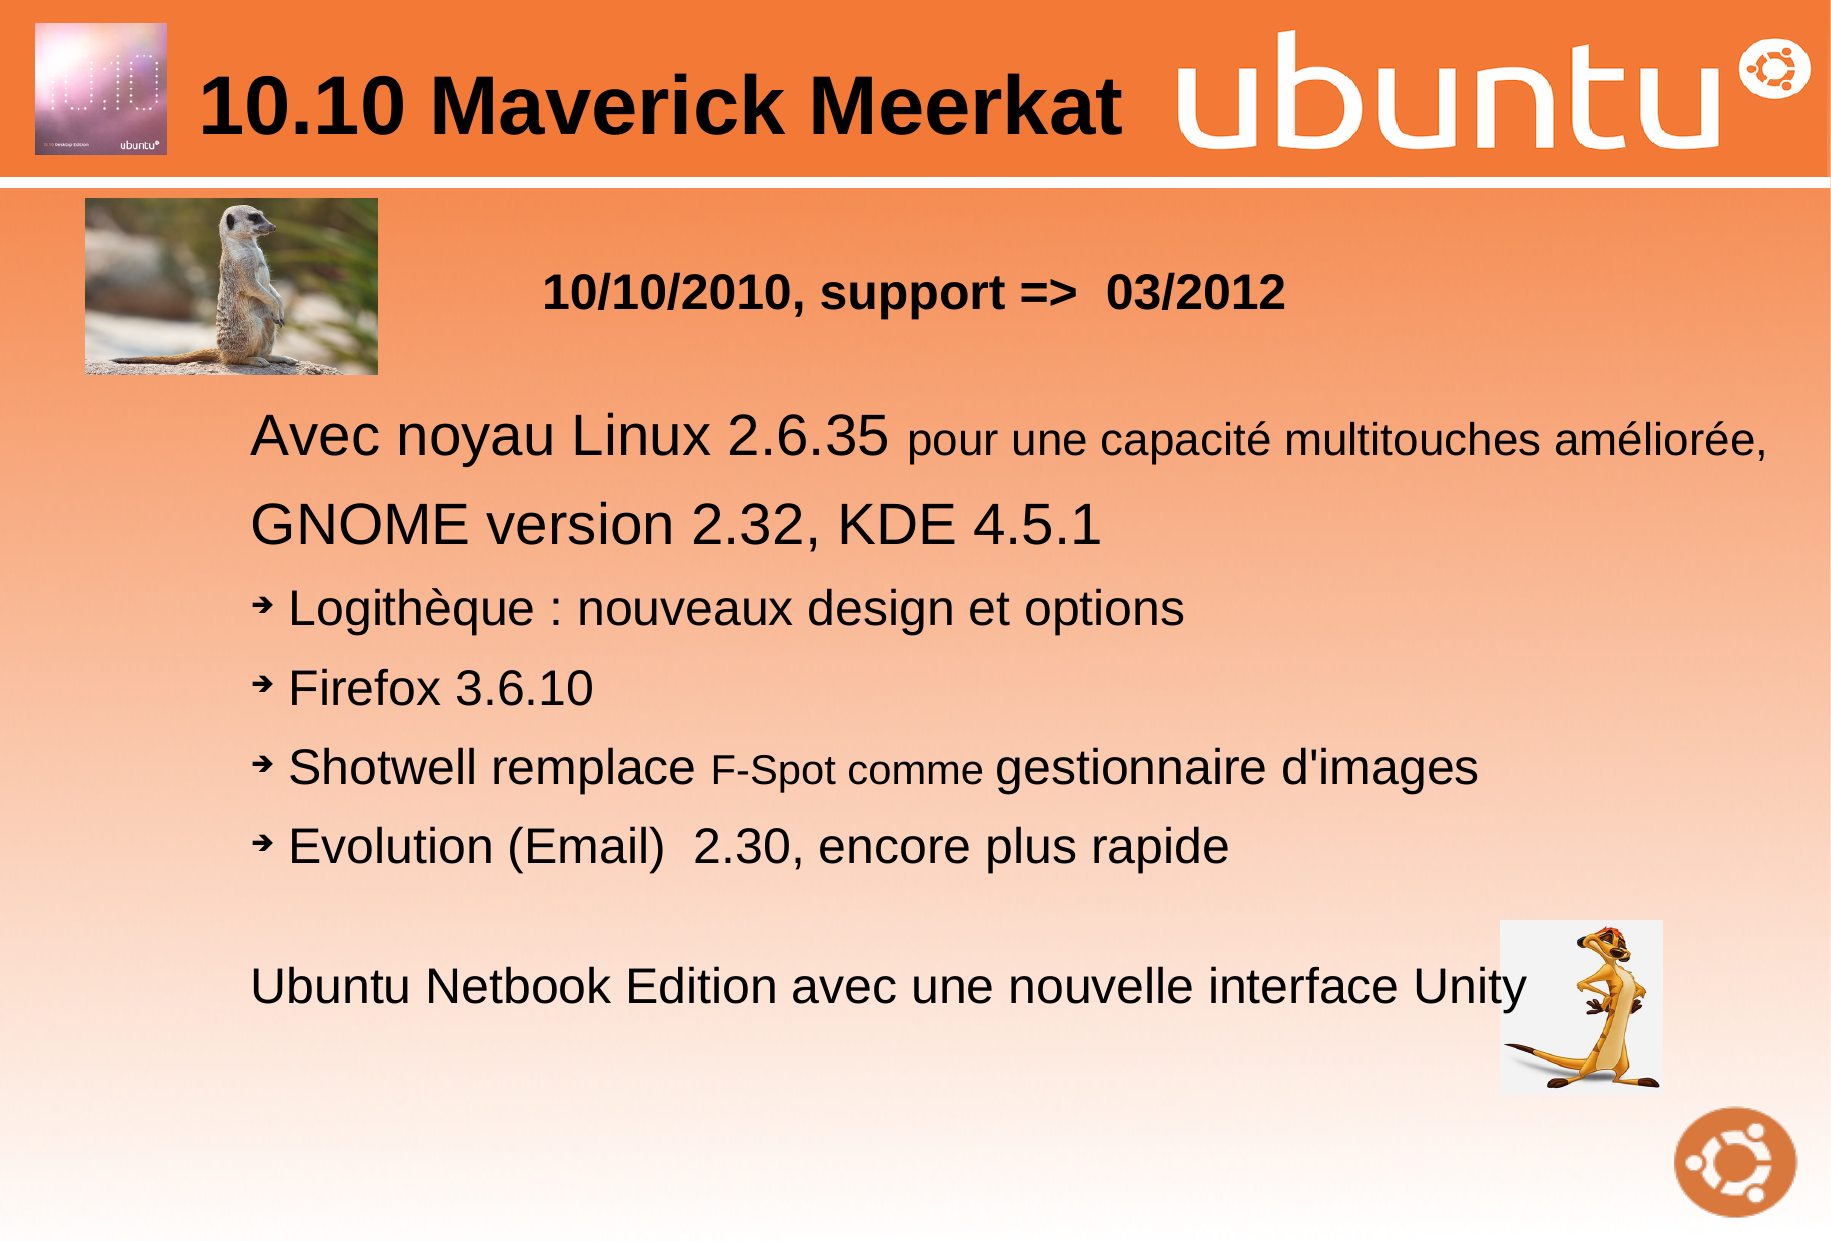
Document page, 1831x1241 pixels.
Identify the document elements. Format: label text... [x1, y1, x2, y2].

text_box 10.10 Maverick Meerkat [150, 48, 1173, 156]
text_box 10/10/2010, support => 03/2012 [527, 251, 1460, 332]
picture [0, 0, 1831, 1241]
text_box Avec noyau Linux 2.6.35 pour une capacité multitouches améliorée, GNOME version 2.32, KDE 4.5.1 Logithèque : nouveaux design et options Firefox 3.6.10 Shotwell remplace F-Spot comme gestionnaire d'images Evolution (Email) 2.30, encore plus rapide Ubuntu Netbook Edition avec une nouvelle interface Unity [235, 395, 1786, 1051]
